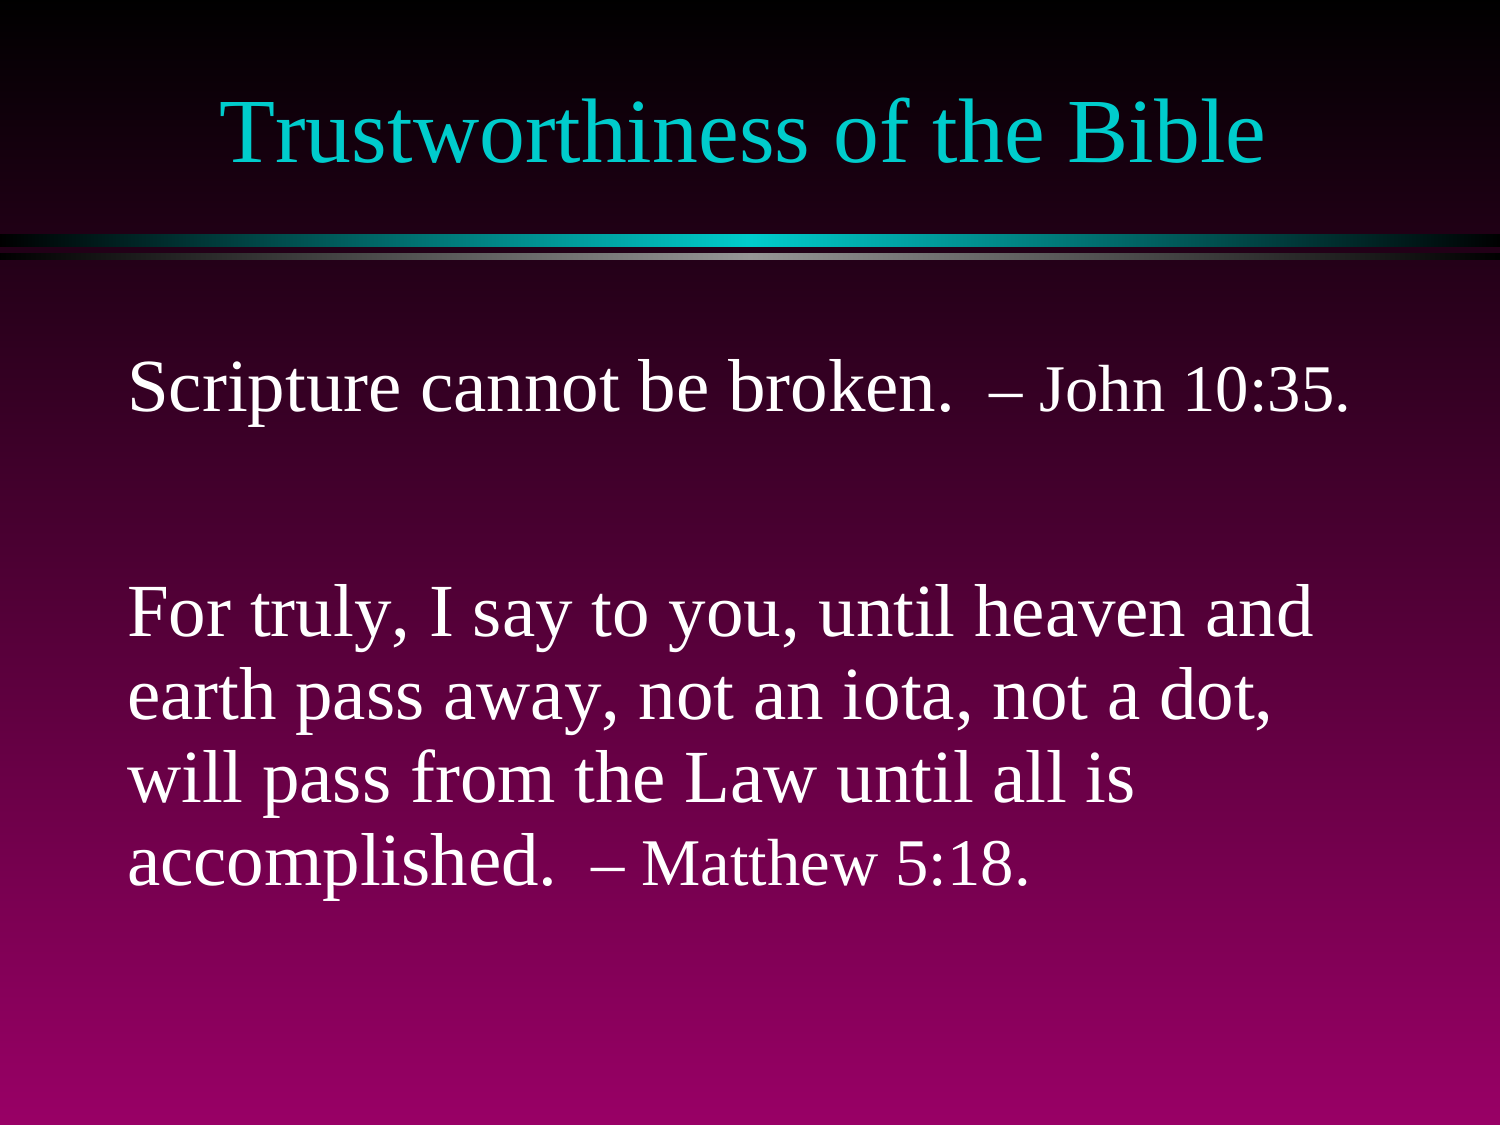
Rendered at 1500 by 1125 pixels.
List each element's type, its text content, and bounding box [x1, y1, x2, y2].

text_box For truly, I say to you, until heaven and earth pass away, not an iota, not a dot, will pass from the Law until all is accomplished. – Matthew 5:18. [112, 562, 1388, 910]
title Trustworthiness of the Bible [99, 37, 1388, 225]
text_box Scripture cannot be broken. – John 10:35. [112, 337, 1388, 436]
